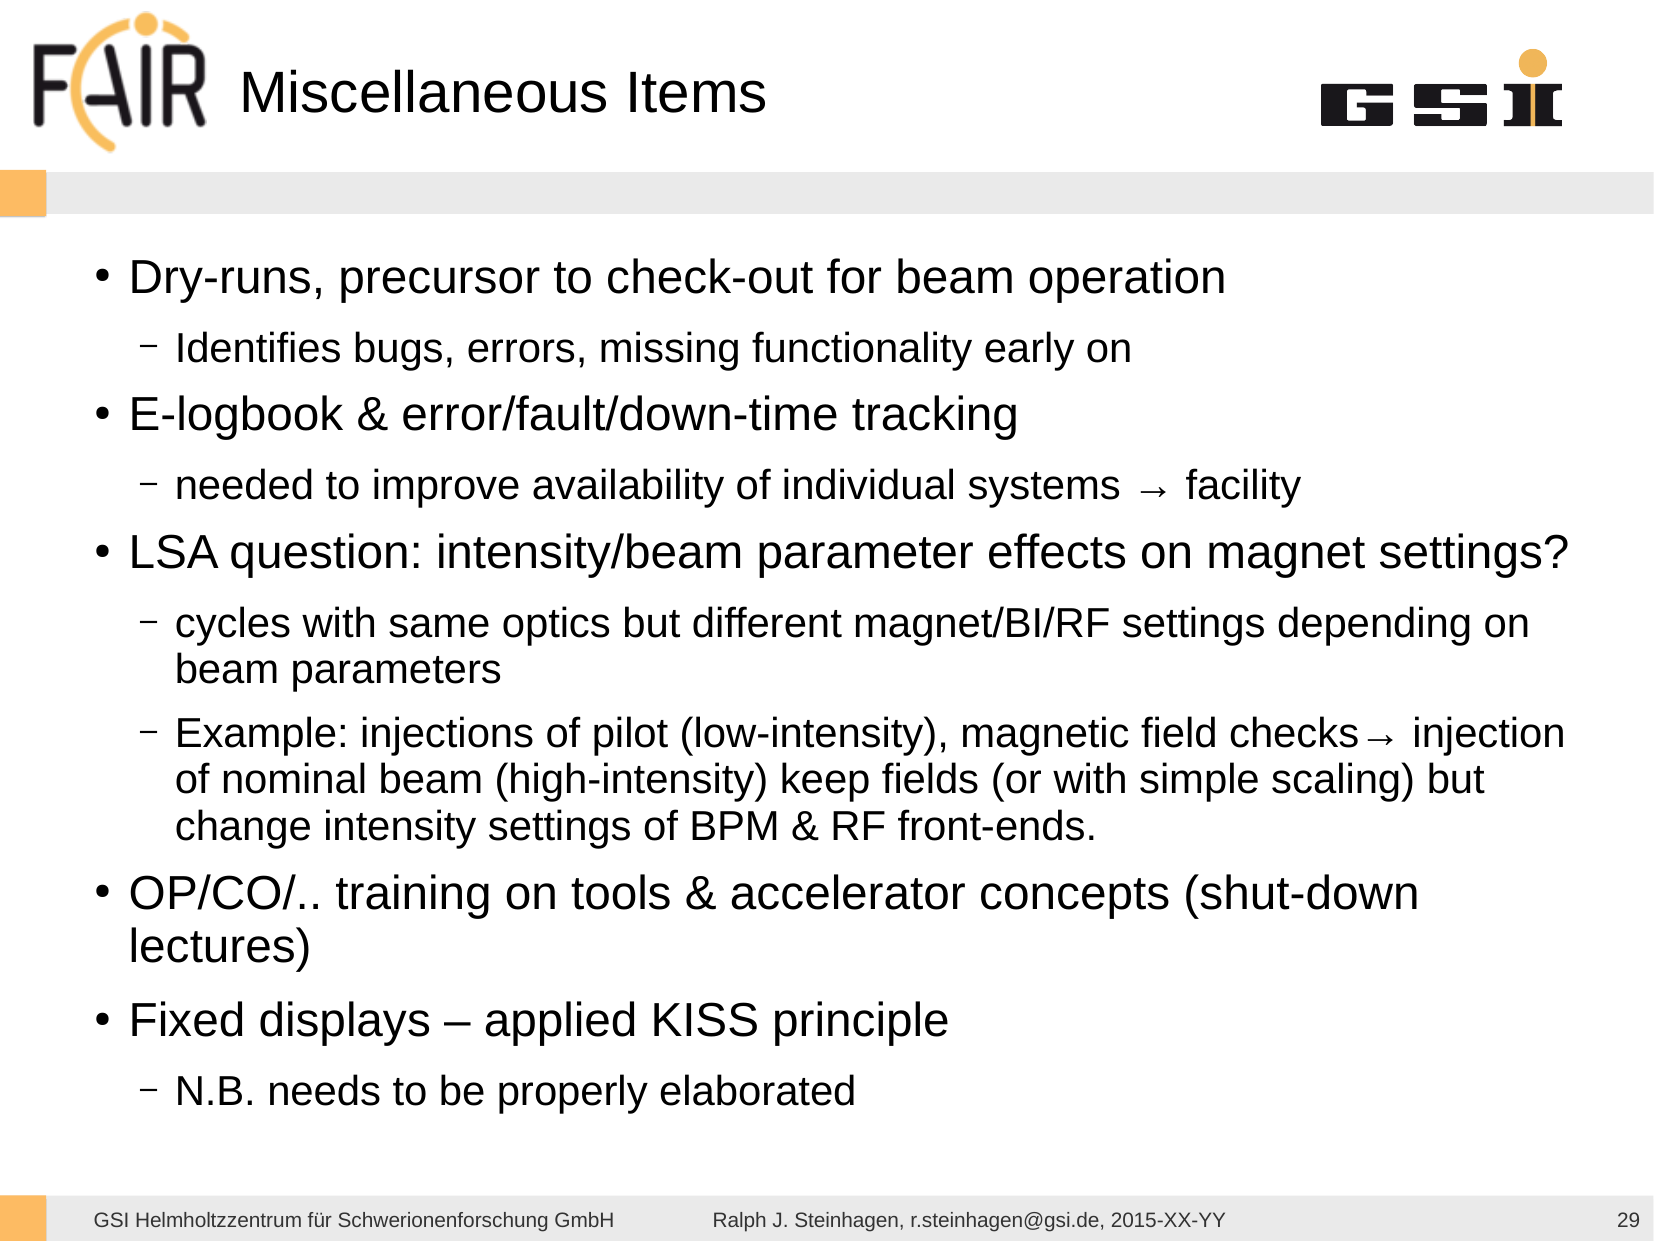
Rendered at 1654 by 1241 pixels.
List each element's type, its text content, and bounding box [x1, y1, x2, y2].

title Miscellaneous Items [239, 23, 1301, 162]
picture [33, 10, 207, 155]
list Dry-runs, precursor to check-out for beam operation Identifies bugs, errors, missing functionality early on E-logbook & error/fault/down-time tracking needed to improve availability of individual systems → facility LSA question: intensity/beam parameter effects on magnet settings? cycles with same optics but different magnet/BI/RF settings depending on beam parameters Example: injections of pilot (low-intensity), magnetic field checks→ injection of nominal beam (high-intensity) keep fields (or with simple scaling) but change intensity settings of BPM & RF front-ends. OP/CO/.. training on tools & accelerator concepts (shut-down lectures) Fixed displays – applied KISS principle N.B. needs to be properly elaborated [82, 249, 1571, 1158]
picture [1319, 46, 1564, 129]
